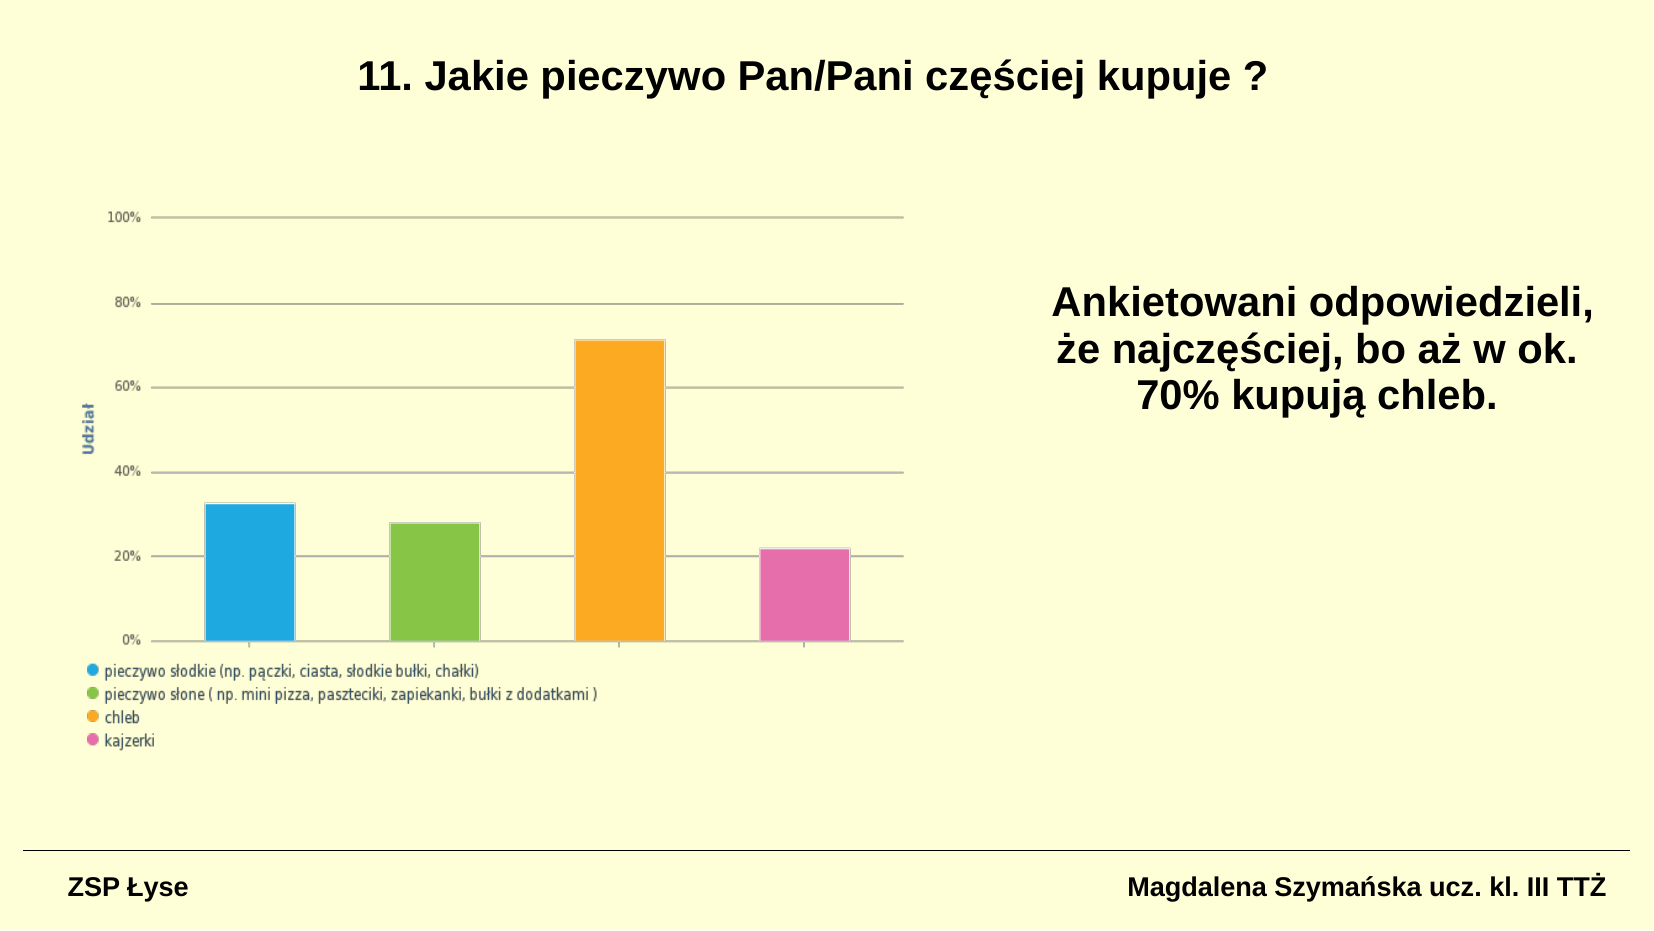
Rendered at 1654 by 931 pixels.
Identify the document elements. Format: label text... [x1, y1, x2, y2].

text_box ZSP Łyse Magdalena Szymańska ucz. kl. III TTŻ [53, 864, 1630, 922]
text_box Ankietowani odpowiedzieli, że najczęściej, bo aż w ok. 70% kupują chleb. [1015, 271, 1619, 473]
picture [59, 199, 922, 780]
text_box 11. Jakie pieczywo Pan/Pani częściej kupuje ? [342, 45, 1512, 119]
